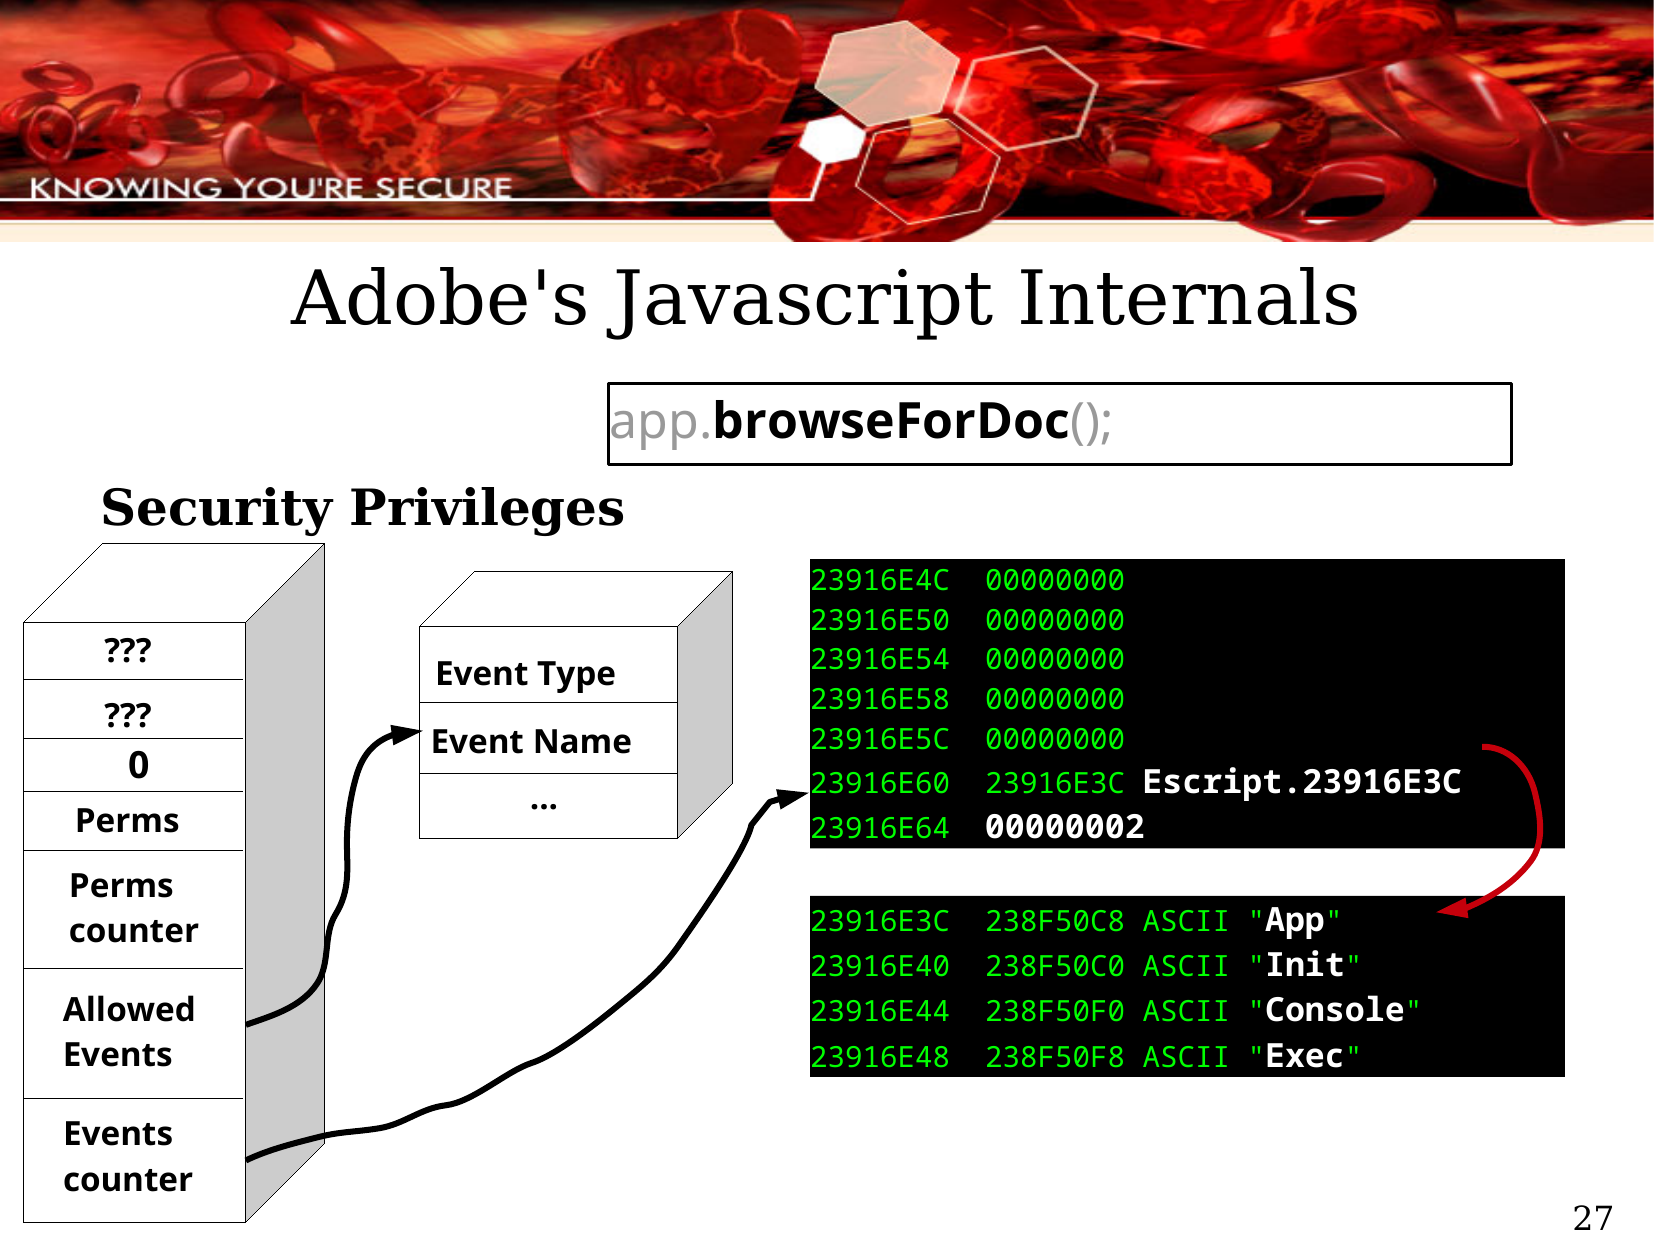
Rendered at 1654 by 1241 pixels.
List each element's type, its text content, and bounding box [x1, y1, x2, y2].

text_box [23, 739, 128, 791]
text_box 0 [128, 792, 153, 797]
text_box 23916E3C 238F50C8 ASCII "App" 23916E40 238F50C0 ASCII "Init" 23916E44 238F50F0 ASCII "Console" 23916E48 238F50F8 ASCII "Exec" [810, 895, 1565, 1067]
title Adobe's Javascript Internals [0, 195, 1654, 403]
text_box Events counter [63, 1110, 220, 1214]
text_box [23, 792, 128, 850]
text_box Security Privileges [100, 478, 627, 538]
text_box ??? [104, 626, 176, 679]
text_box [419, 571, 733, 839]
text_box ??? [104, 691, 176, 744]
text_box app.browseForDoc(); [608, 383, 1512, 465]
text_box 0 [128, 738, 153, 791]
text_box 23916E4C 00000000 23916E50 00000000 23916E54 00000000 23916E58 00000000 23916E5C 00000000 23916E60 23916E3C Escript.23916E3C 23916E64 00000002 [810, 559, 1565, 809]
text_box [23, 543, 325, 1223]
text_box Perms counter [68, 862, 226, 966]
text_box Perms [74, 797, 193, 850]
text_box ... [529, 774, 593, 827]
picture [0, 0, 1654, 195]
text_box Event Type [435, 650, 669, 702]
text_box Event Name [430, 717, 672, 770]
text_box Allowed Events [63, 986, 217, 1090]
